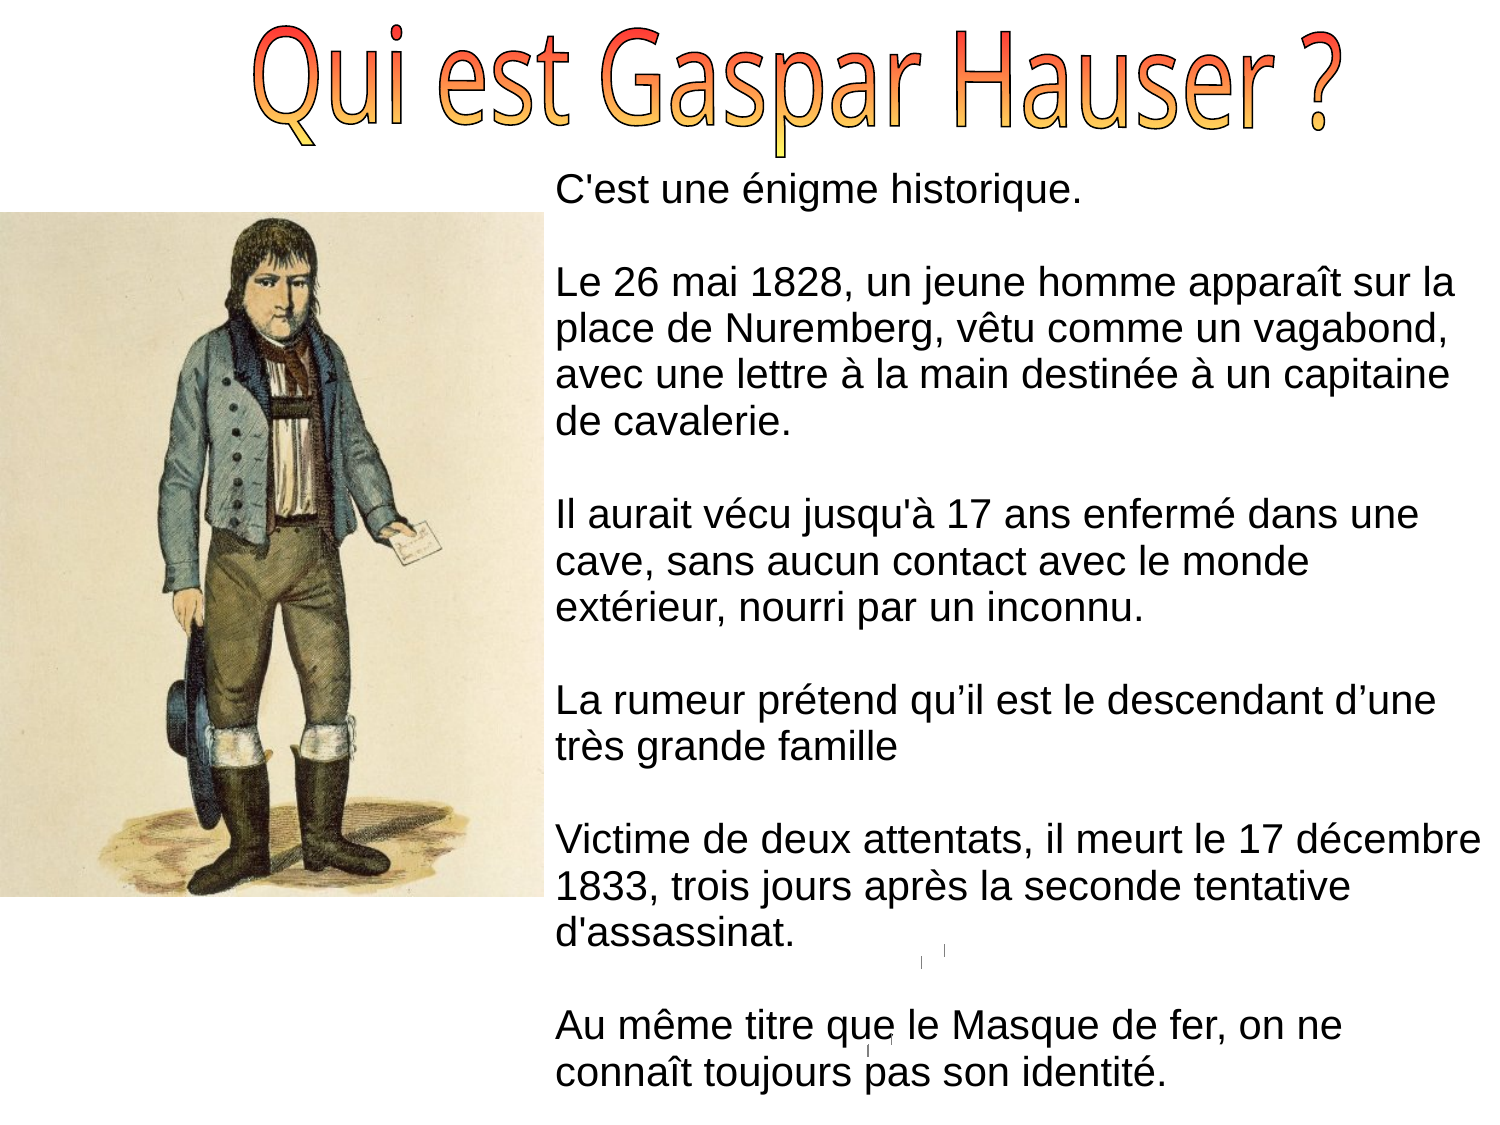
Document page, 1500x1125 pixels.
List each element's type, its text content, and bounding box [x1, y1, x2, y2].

text_box Qui est Gaspar Hauser ? [726, 52, 764, 127]
picture [0, 212, 544, 897]
text_box Qui est Gaspar Hauser ? [832, 53, 875, 128]
text_box Qui est Gaspar Hauser ? [671, 52, 714, 127]
text_box Qui est Gaspar Hauser ? [439, 50, 485, 125]
text_box Qui est Gaspar Hauser ? [601, 28, 660, 126]
text_box Qui est Gaspar Hauser ? [1301, 32, 1341, 102]
text_box Qui est Gaspar Hauser ? [776, 52, 823, 158]
text_box Qui est Gaspar Hauser ? [494, 51, 532, 126]
list C'est une énigme historique. Le 26 mai 1828, un jeune homme apparaît sur la place de Nuremberg, vêtu comme un vagabond, avec une lettre à la main destinée à un capitaine de cavalerie. Il aurait vécu jusqu'à 17 ans enfermé dans une cave, sans aucun contact avec le monde extérieur, nourri par un inconnu. La rumeur prétend qu’il est le descendant d’une très grande famille Victime de deux attentats, il meurt le 17 décembre 1833, trois jours après la seconde tentative d'assassinat. Au même titre que le Masque de fer, on ne connaît toujours pas son identité. [555, 165, 1489, 1101]
text_box Qui est Gaspar Hauser ? [1024, 54, 1067, 129]
text_box Qui est Gaspar Hauser ? [392, 51, 401, 124]
text_box Qui est Gaspar Hauser ? [1138, 54, 1177, 129]
text_box Qui est Gaspar Hauser ? [1186, 55, 1231, 130]
text_box Qui est Gaspar Hauser ? [1081, 55, 1126, 129]
text_box Qui est Gaspar Hauser ? [253, 25, 319, 146]
text_box Qui est Gaspar Hauser ? [331, 51, 376, 125]
text_box Qui est Gaspar Hauser ? [1243, 55, 1275, 128]
text_box Qui est Gaspar Hauser ? [956, 31, 1011, 127]
text_box Qui est Gaspar Hauser ? [537, 36, 569, 126]
text_box Qui est Gaspar Hauser ? [890, 53, 921, 126]
